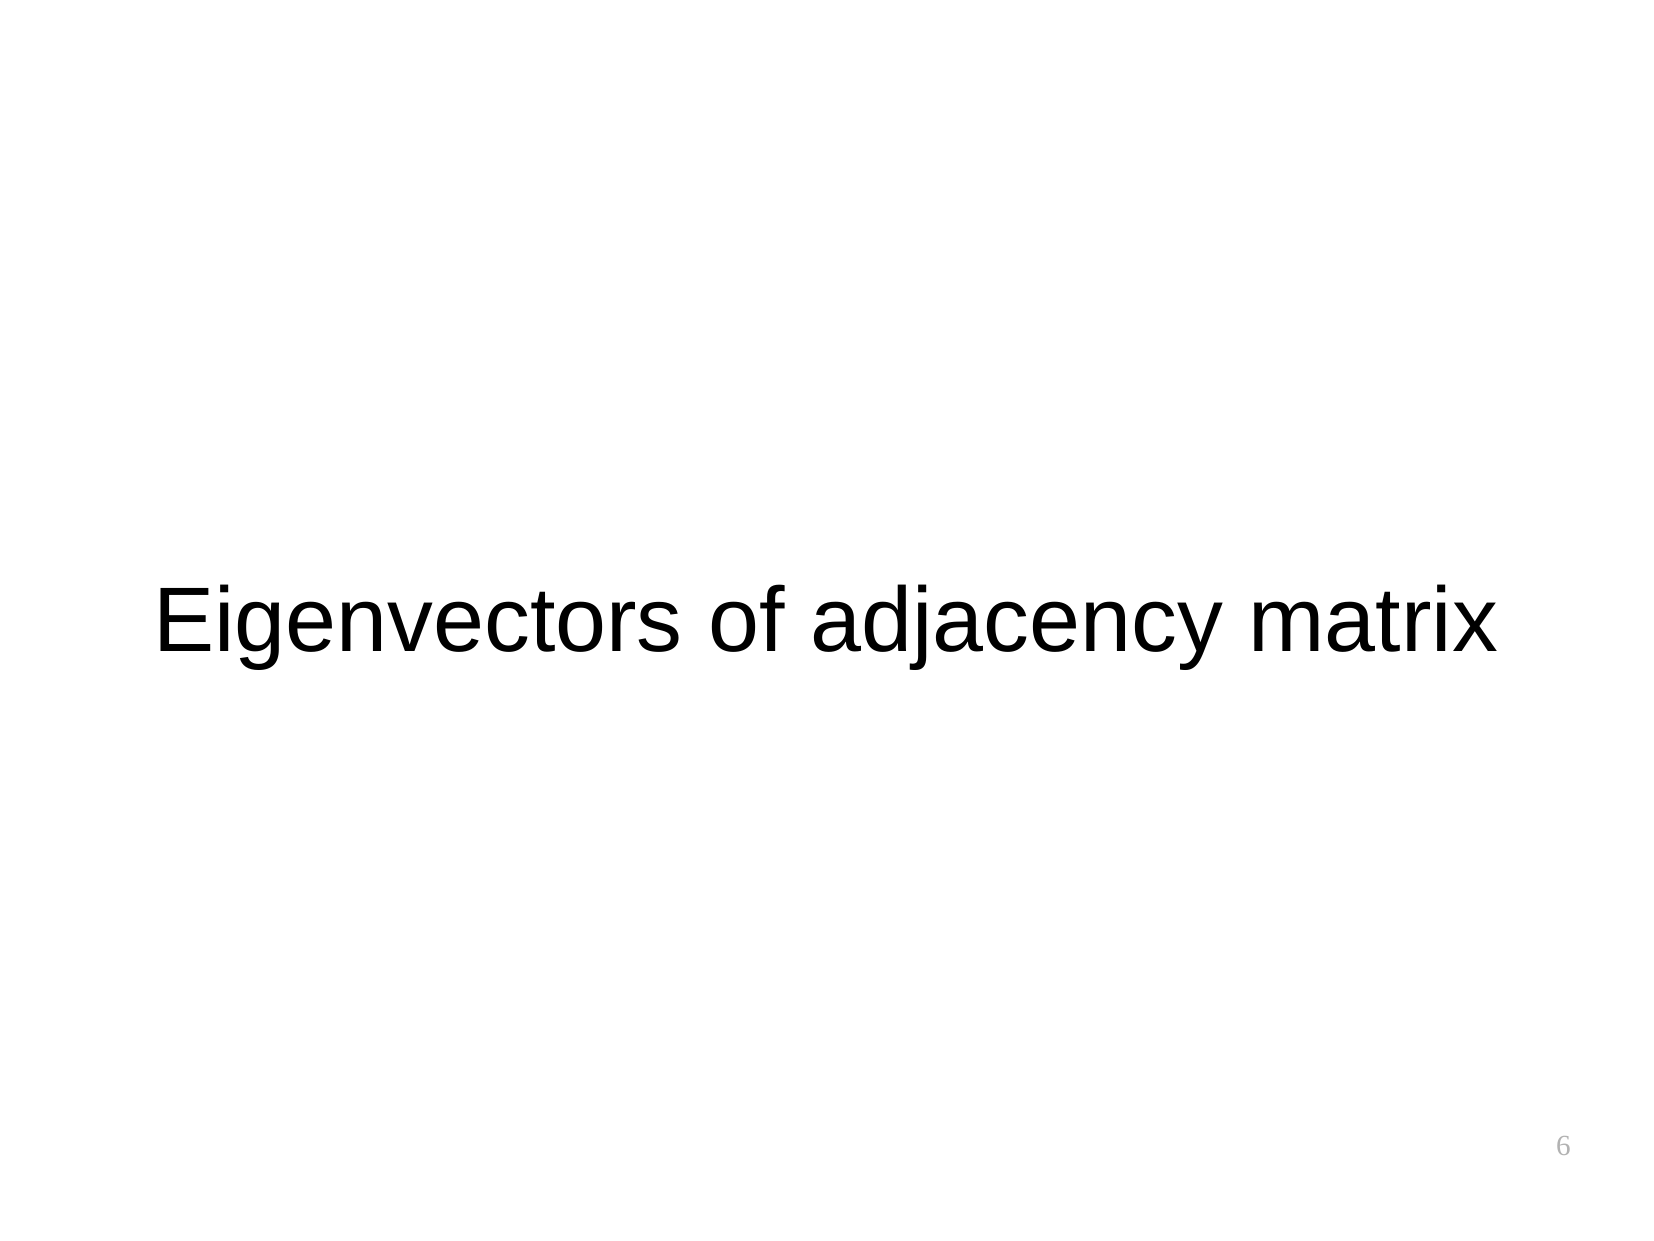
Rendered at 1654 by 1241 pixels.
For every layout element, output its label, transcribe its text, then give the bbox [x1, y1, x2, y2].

title Eigenvectors of adjacency matrix [82, 515, 1571, 724]
